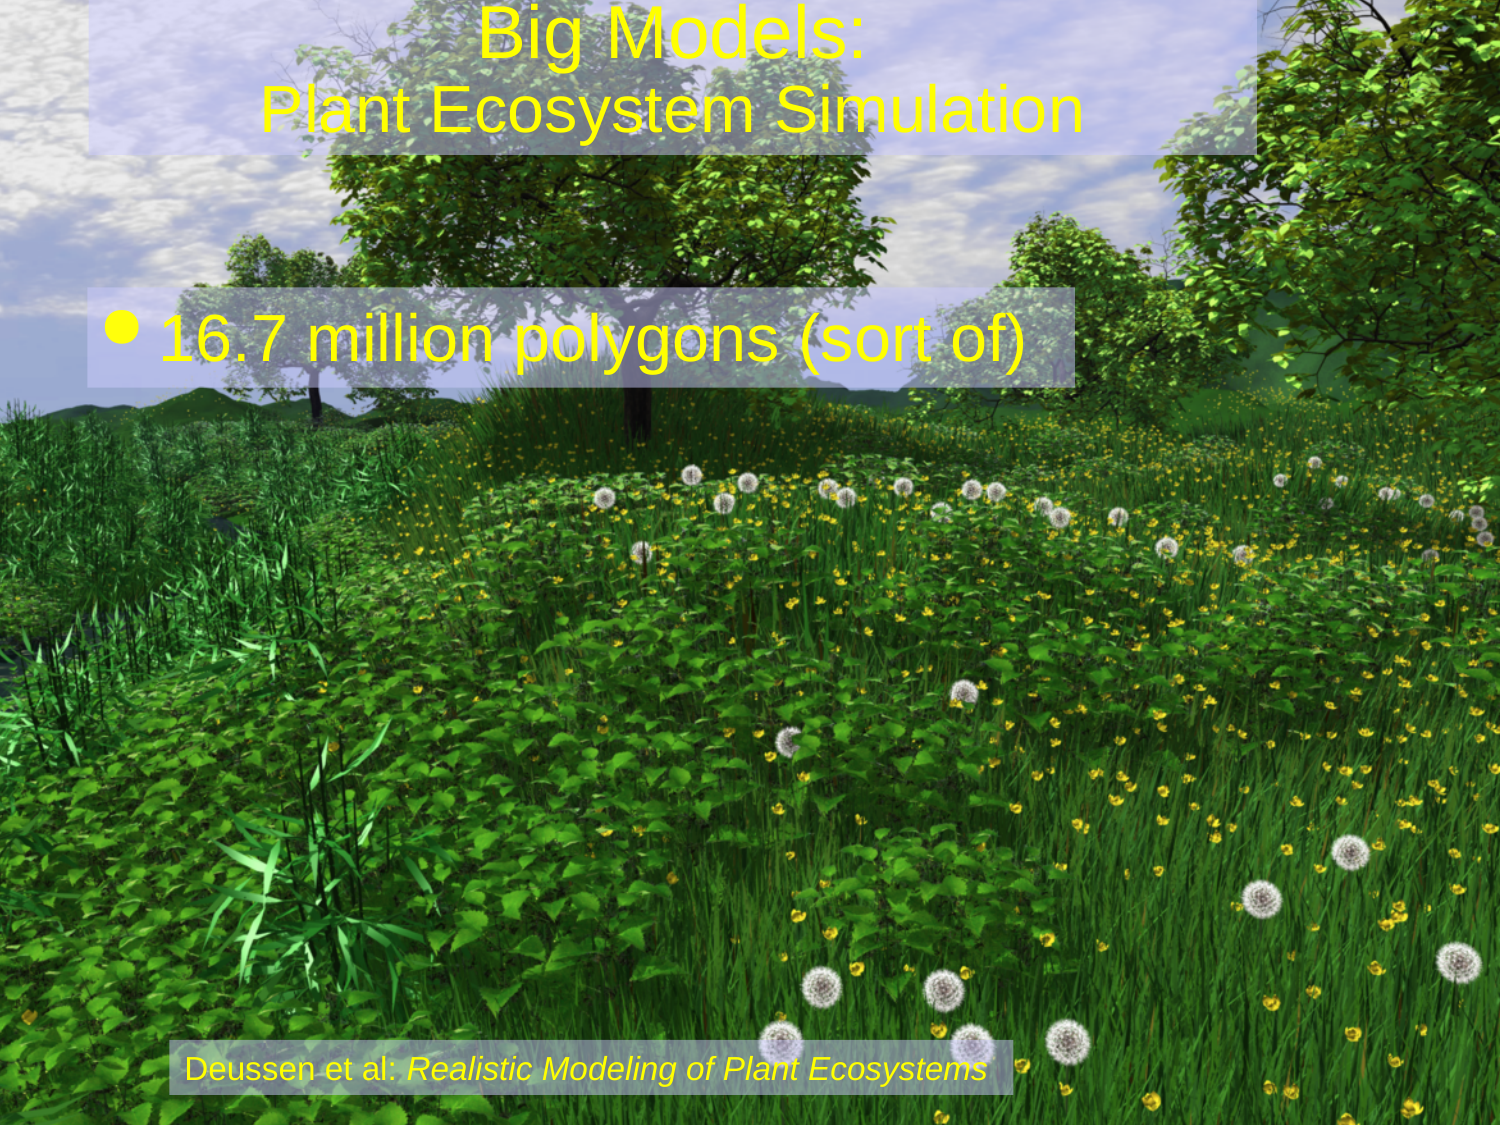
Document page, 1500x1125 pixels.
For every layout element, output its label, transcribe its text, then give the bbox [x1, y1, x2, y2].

text_box Deussen et al: Realistic Modeling of Plant Ecosystems [169, 1039, 1014, 1095]
text_box 16.7 million polygons (sort of) [87, 287, 1075, 388]
picture [0, 0, 1500, 1125]
title Big Models: Plant Ecosystem Simulation [88, 0, 1257, 155]
